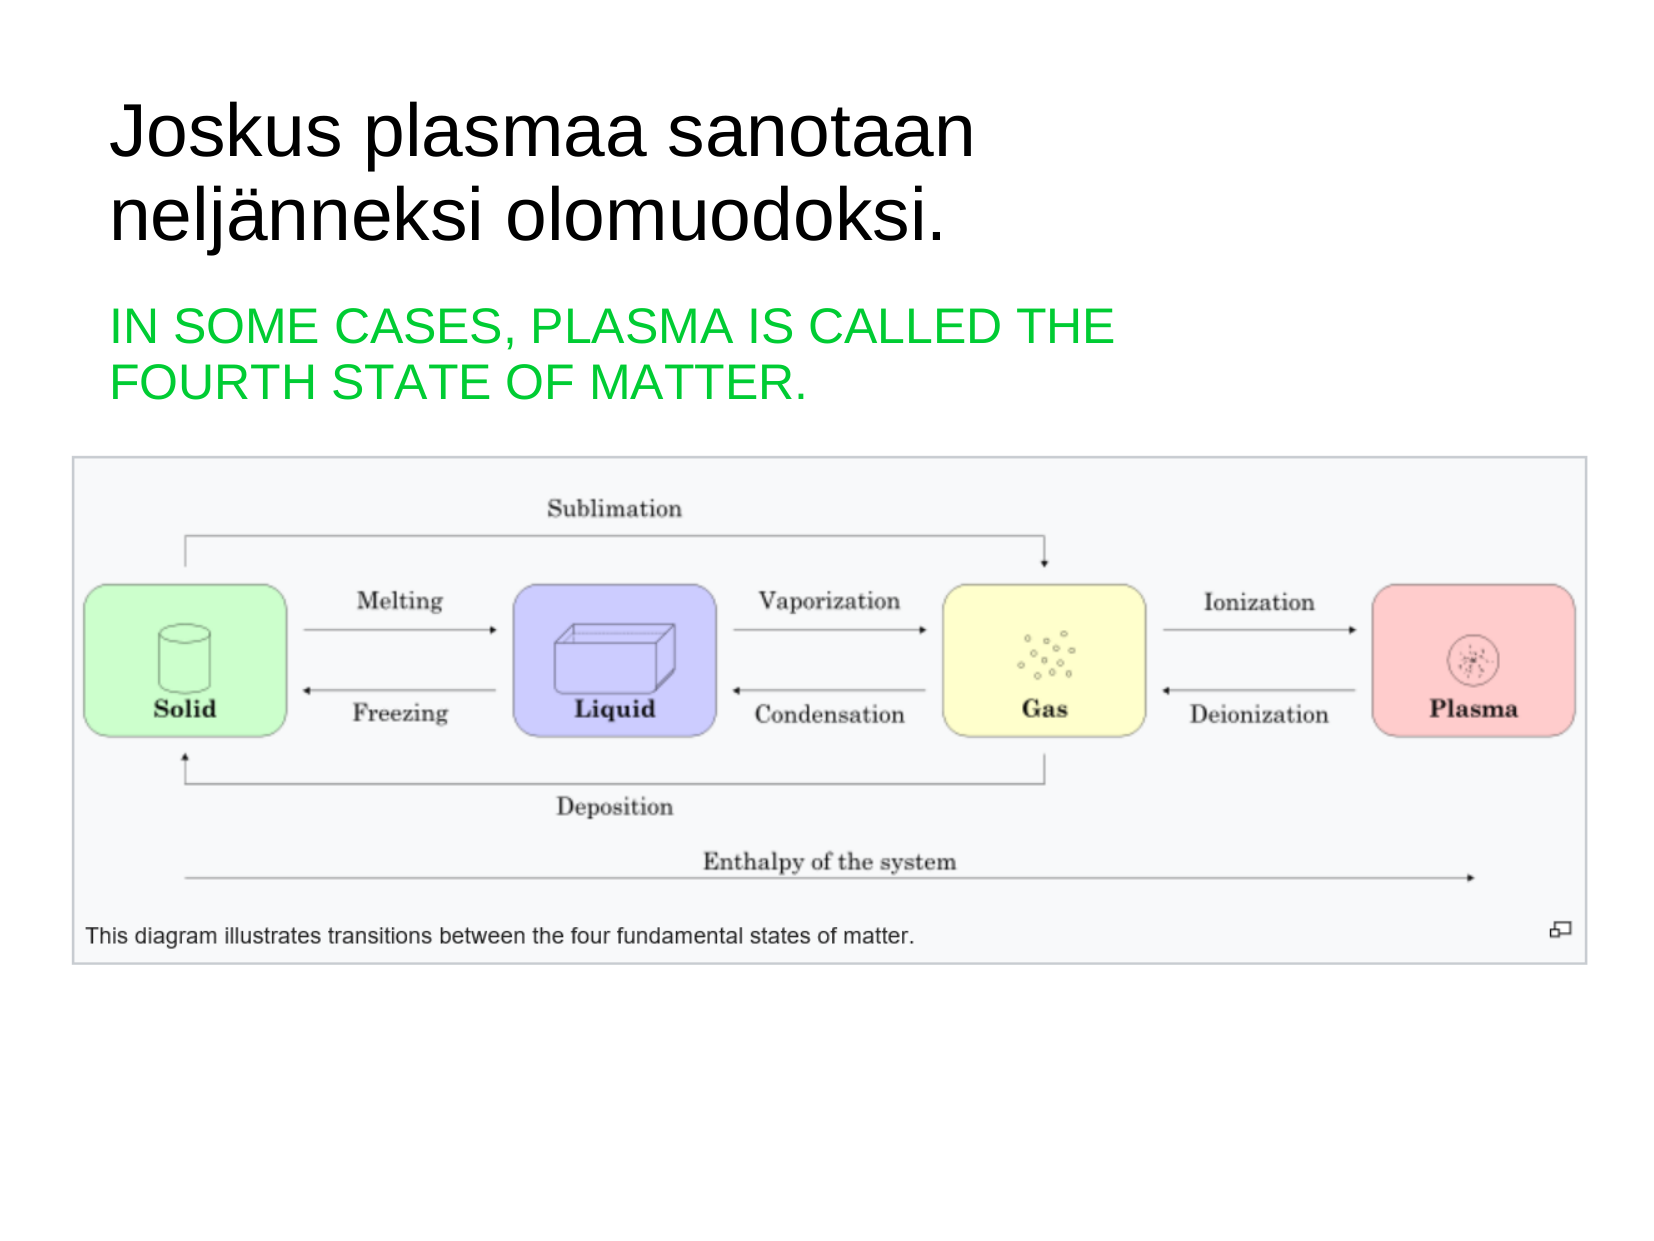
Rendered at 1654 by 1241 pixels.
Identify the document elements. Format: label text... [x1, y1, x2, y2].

picture [47, 436, 1610, 980]
text_box Joskus plasmaa sanotaan neljänneksi olomuodoksi. IN SOME CASES, PLASMA IS CALLED THE FOURTH STATE OF MATTER. [94, 82, 1348, 419]
